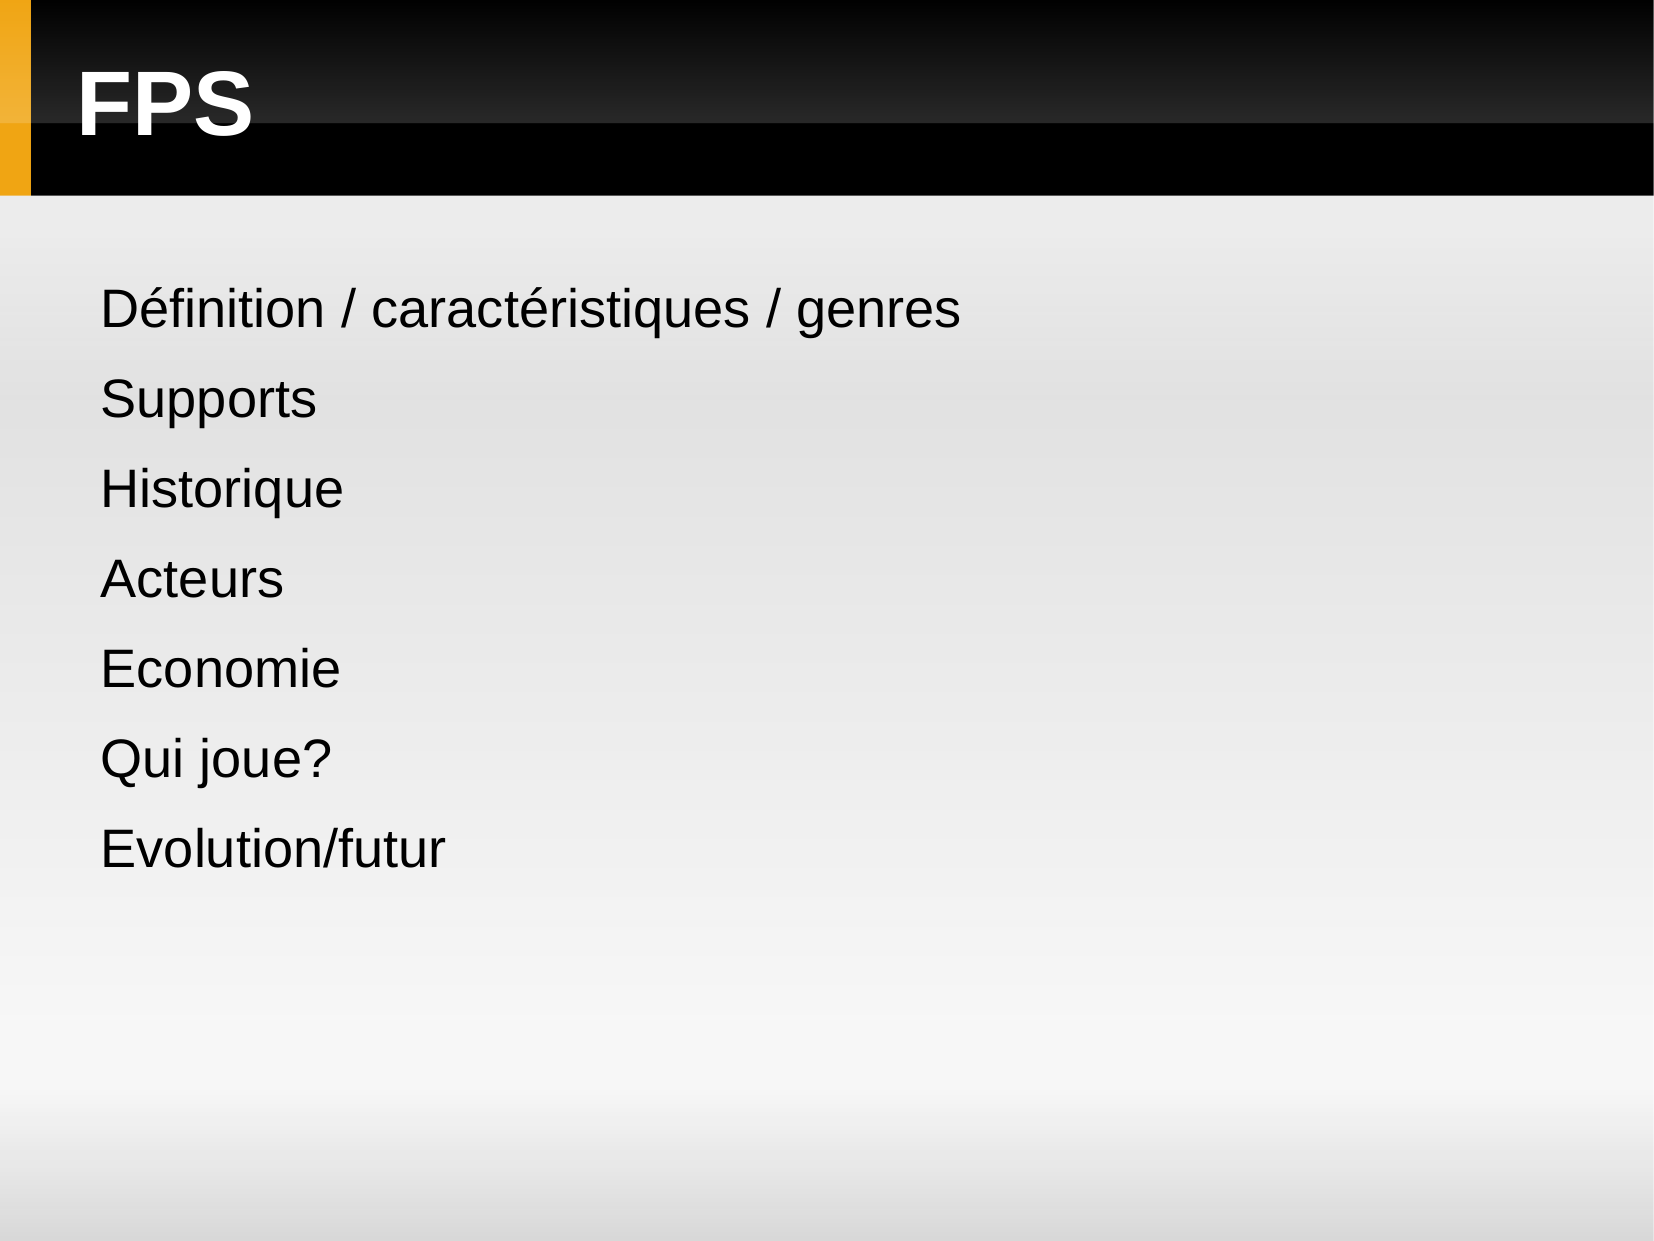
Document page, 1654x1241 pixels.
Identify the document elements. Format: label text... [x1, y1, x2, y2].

title FPS [76, 0, 1565, 208]
picture [0, 0, 1654, 1241]
list Définition / caractéristiques / genres Supports Historique Acteurs Economie Qui joue? Evolution/futur [82, 278, 1571, 1097]
